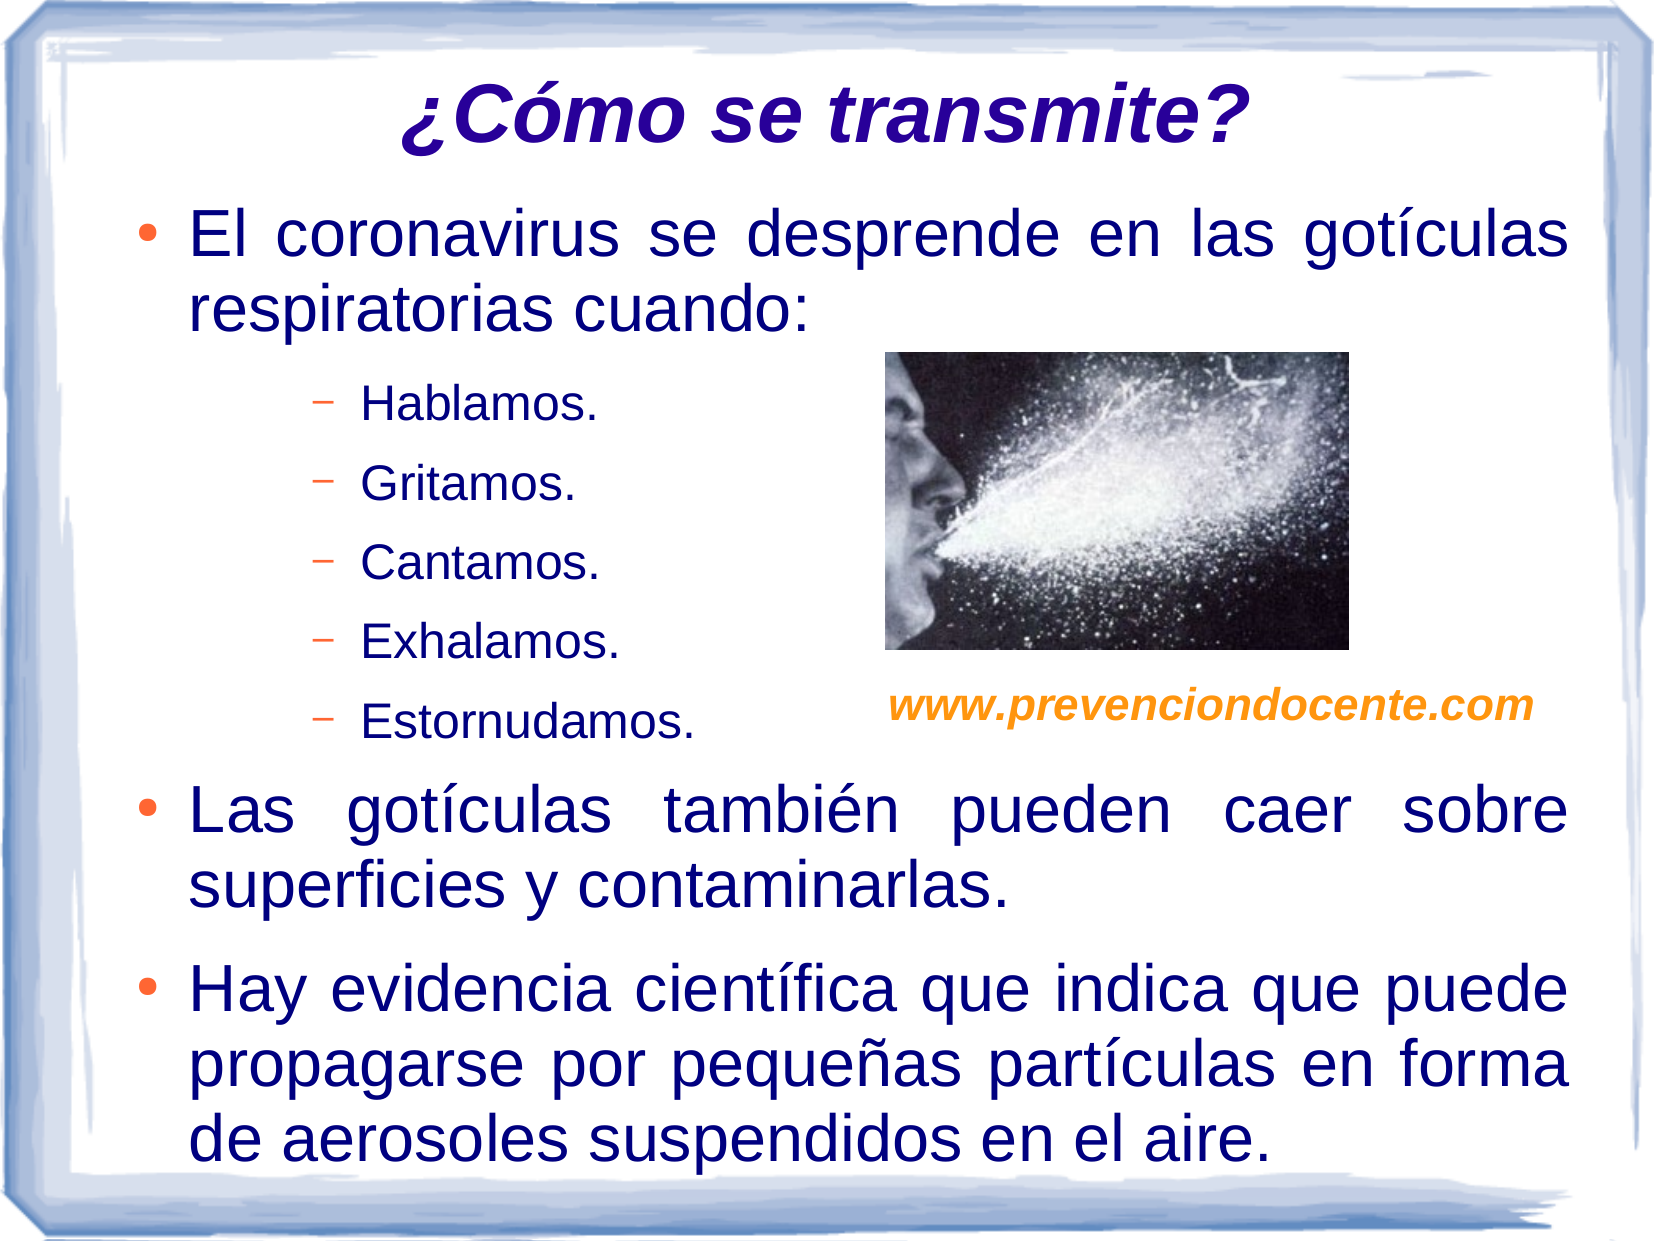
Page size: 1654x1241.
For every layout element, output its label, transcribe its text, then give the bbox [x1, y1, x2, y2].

text_box www.prevenciondocente.com [817, 679, 1536, 731]
picture [0, 0, 1654, 1241]
title ¿Cómo se transmite? [82, 49, 1571, 178]
list El coronavirus se desprende en las gotículas respiratorias cuando: Hablamos. Gritamos. Cantamos. Exhalamos. Estornudamos. Las gotículas también pueden caer sobre superficies y contaminarlas. Hay evidencia científica que indica que puede propagarse por pequeñas partículas en forma de aerosoles suspendidos en el aire. [118, 196, 1571, 1176]
